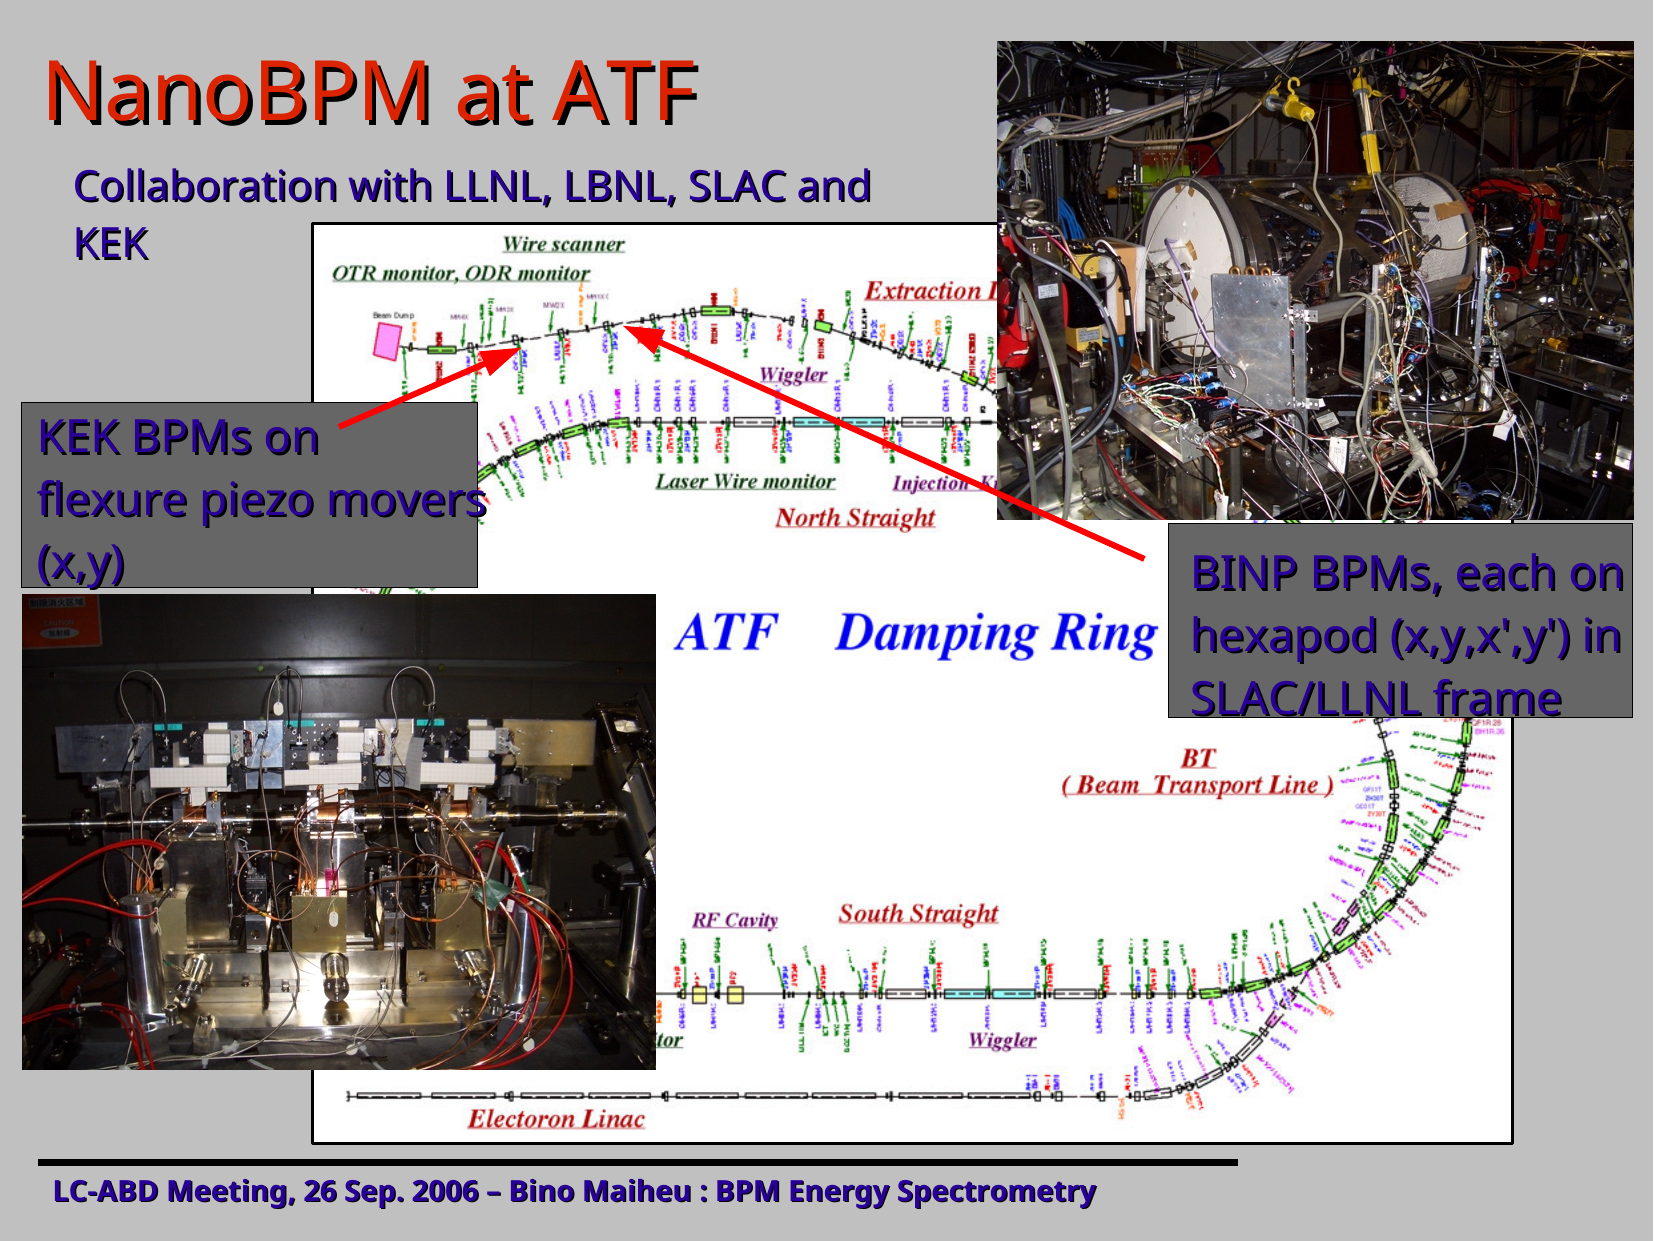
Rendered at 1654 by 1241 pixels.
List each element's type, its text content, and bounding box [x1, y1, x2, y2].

title NanoBPM at ATF [37, 37, 700, 140]
text_box [1168, 523, 1633, 718]
text_box BINP BPMs, each on hexapod (x,y,x',y') in SLAC/LLNL frame [1175, 532, 1643, 714]
text_box [470, 402, 478, 491]
text_box KEK BPMs on flexure piezo movers (x,y) [21, 396, 470, 577]
picture [22, 41, 1634, 1143]
text_box Collaboration with LLNL, LBNL, SLAC and KEK [57, 148, 945, 214]
text_box [470, 503, 478, 512]
text_box [99, 517, 478, 588]
text_box LC-ABD Meeting, 26 Sep. 2006 – Bino Maiheu : BPM Energy Spectrometry [37, 1162, 1148, 1213]
text_box [21, 577, 96, 588]
